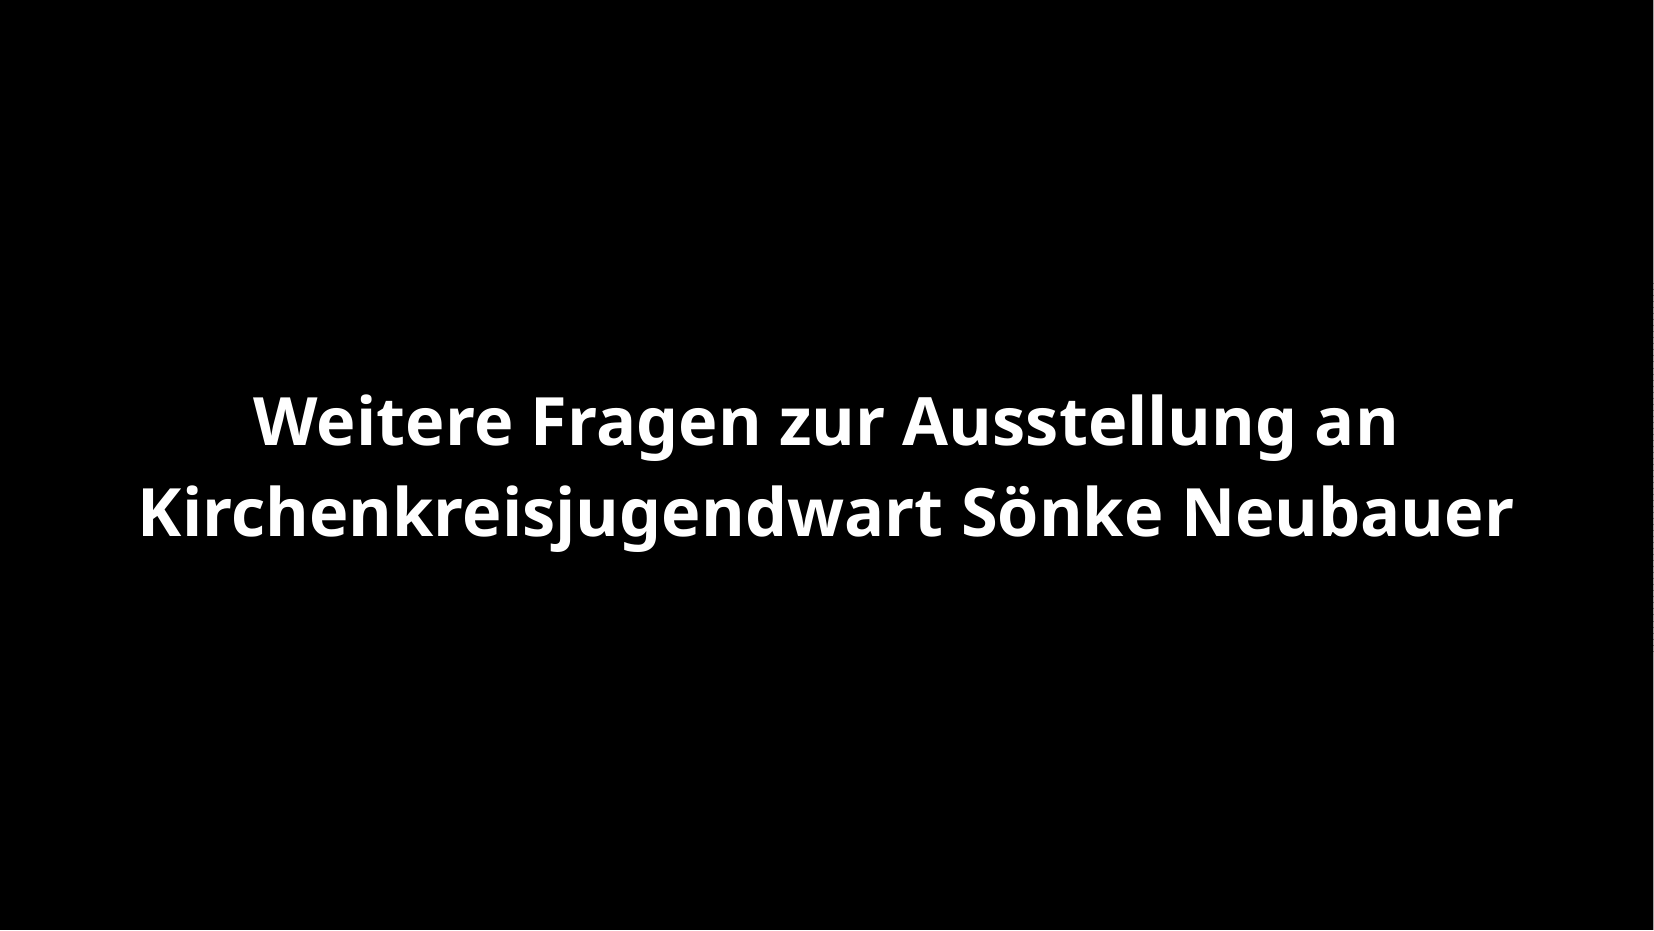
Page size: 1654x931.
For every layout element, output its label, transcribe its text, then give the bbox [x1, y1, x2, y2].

title Weitere Fragen zur Ausstellung an Kirchenkreisjugendwart Sönke Neubauer [0, 277, 1654, 653]
